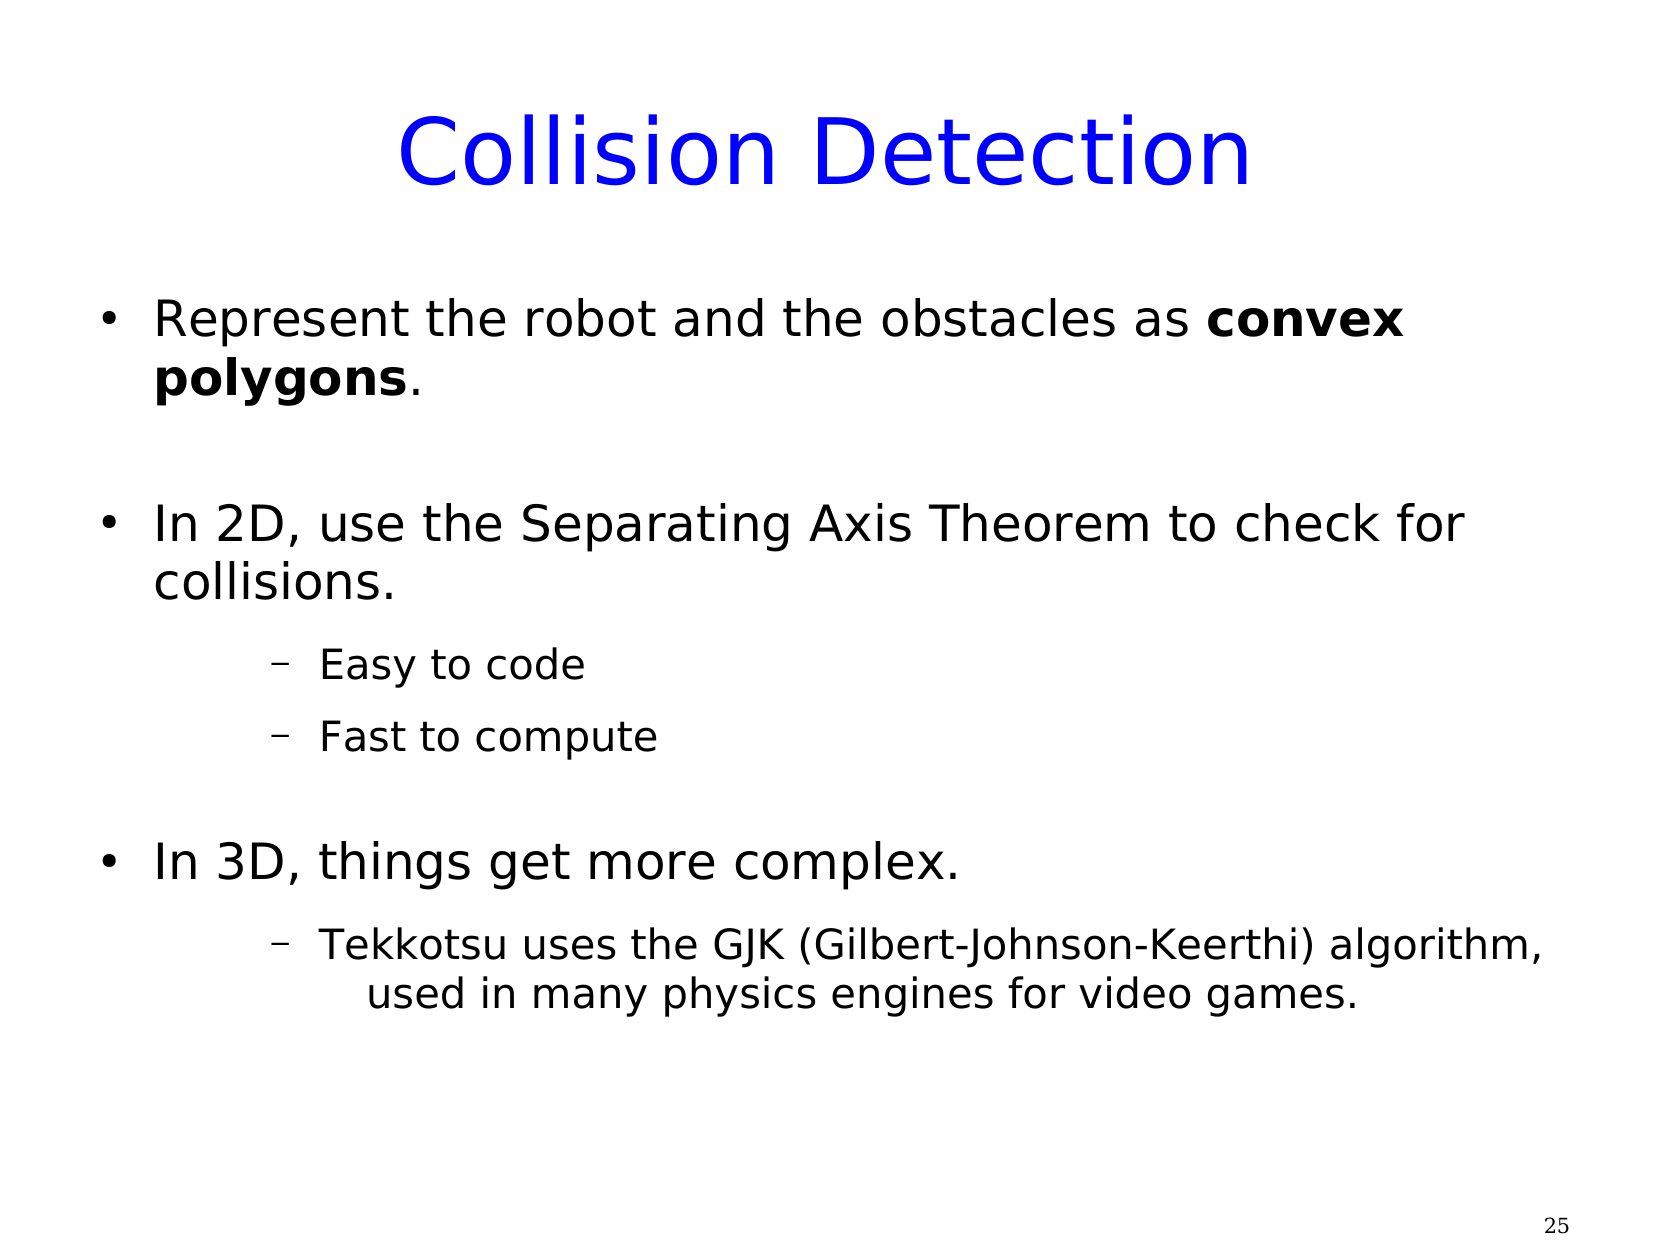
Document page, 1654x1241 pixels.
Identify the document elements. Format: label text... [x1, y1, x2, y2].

list Represent the robot and the obstacles as convex polygons. In 2D, use the Separating Axis Theorem to check for collisions. Easy to code Fast to compute In 3D, things get more complex. Tekkotsu uses the GJK (Gilbert-Johnson-Keerthi) algorithm, used in many physics engines for video games. [82, 290, 1571, 1095]
title Collision Detection [82, 49, 1571, 257]
